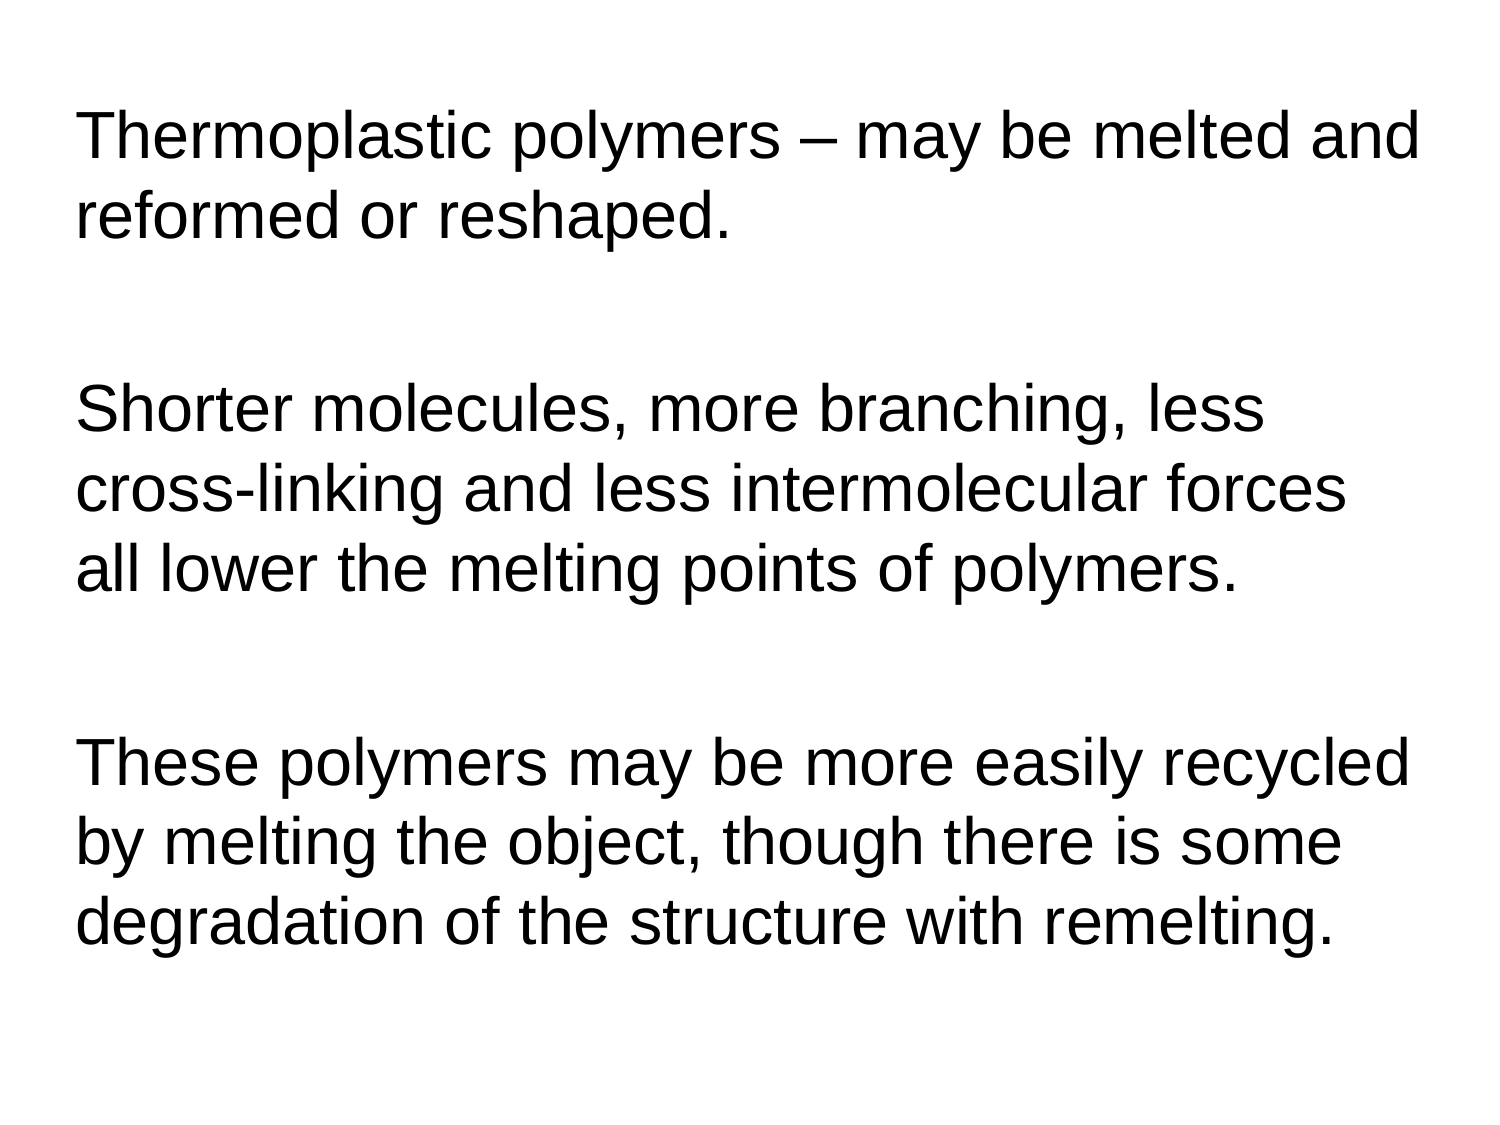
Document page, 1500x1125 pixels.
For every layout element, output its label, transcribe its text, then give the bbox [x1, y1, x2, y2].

subtitle Thermoplastic polymers – may be melted and reformed or reshaped. Shorter molecules, more branching, less cross-linking and less intermolecular forces all lower the melting points of polymers. These polymers may be more easily recycled by melting the object, though there is some degradation of the structure with remelting. [75, 45, 1426, 1005]
